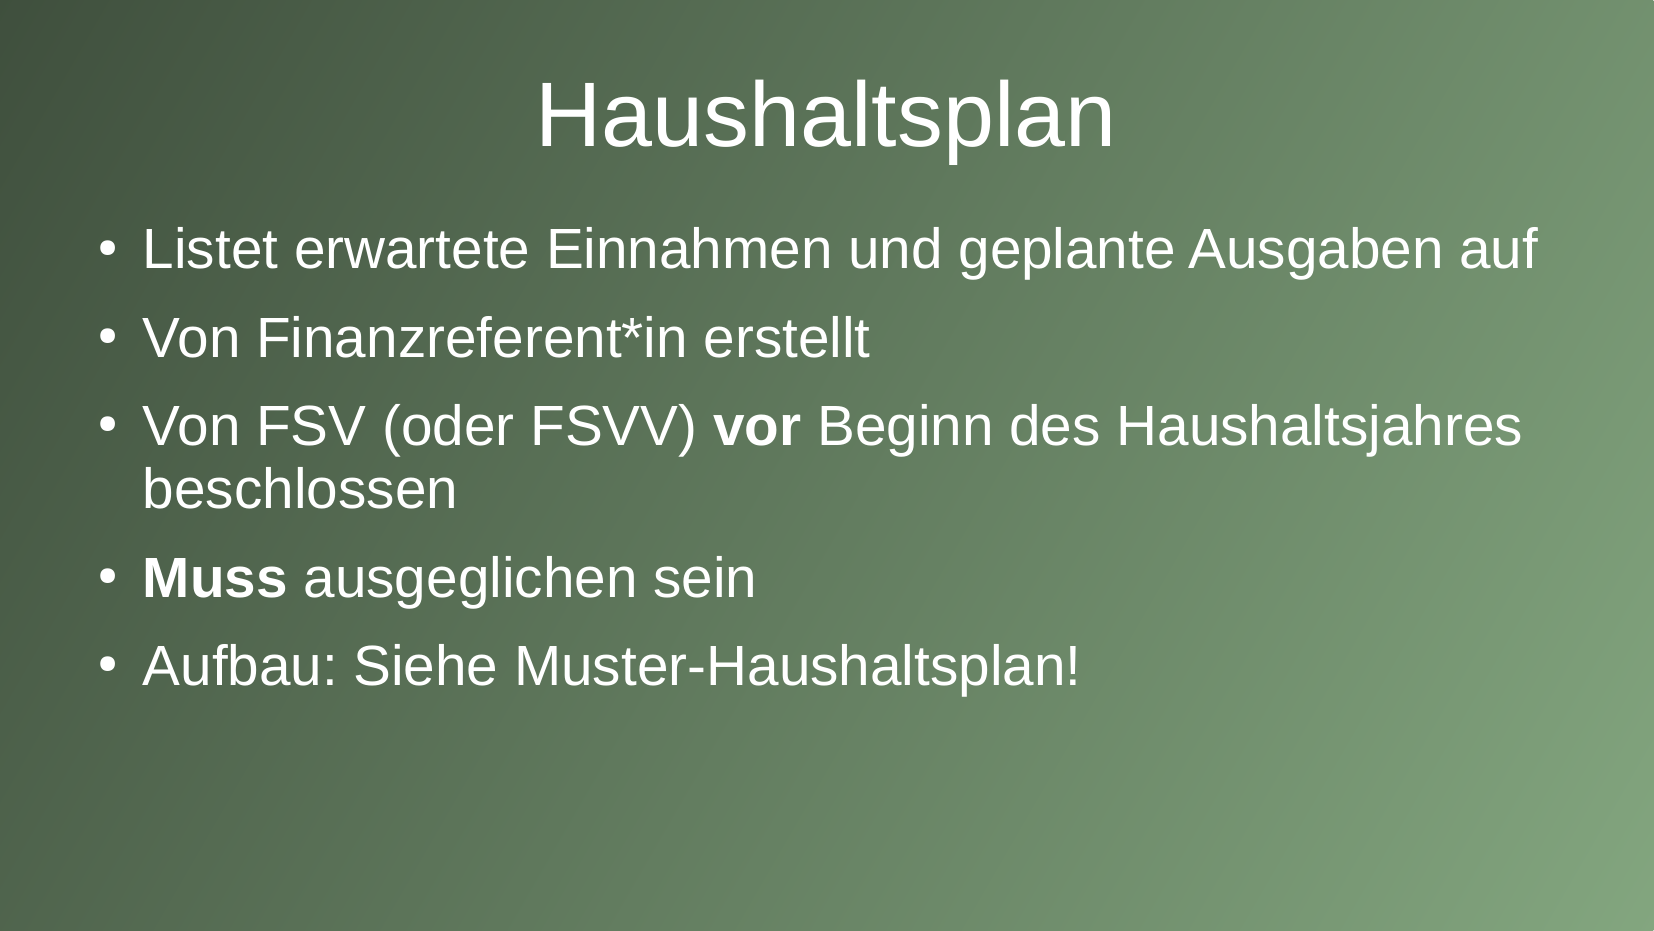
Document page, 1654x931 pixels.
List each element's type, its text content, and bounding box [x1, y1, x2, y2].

title Haushaltsplan [82, 37, 1571, 193]
list Listet erwartete Einnahmen und geplante Ausgaben auf Von Finanzreferent*in erstellt Von FSV (oder FSVV) vor Beginn des Haushaltsjahres beschlossen Muss ausgeglichen sein Aufbau: Siehe Muster-Haushaltsplan! [82, 217, 1571, 758]
